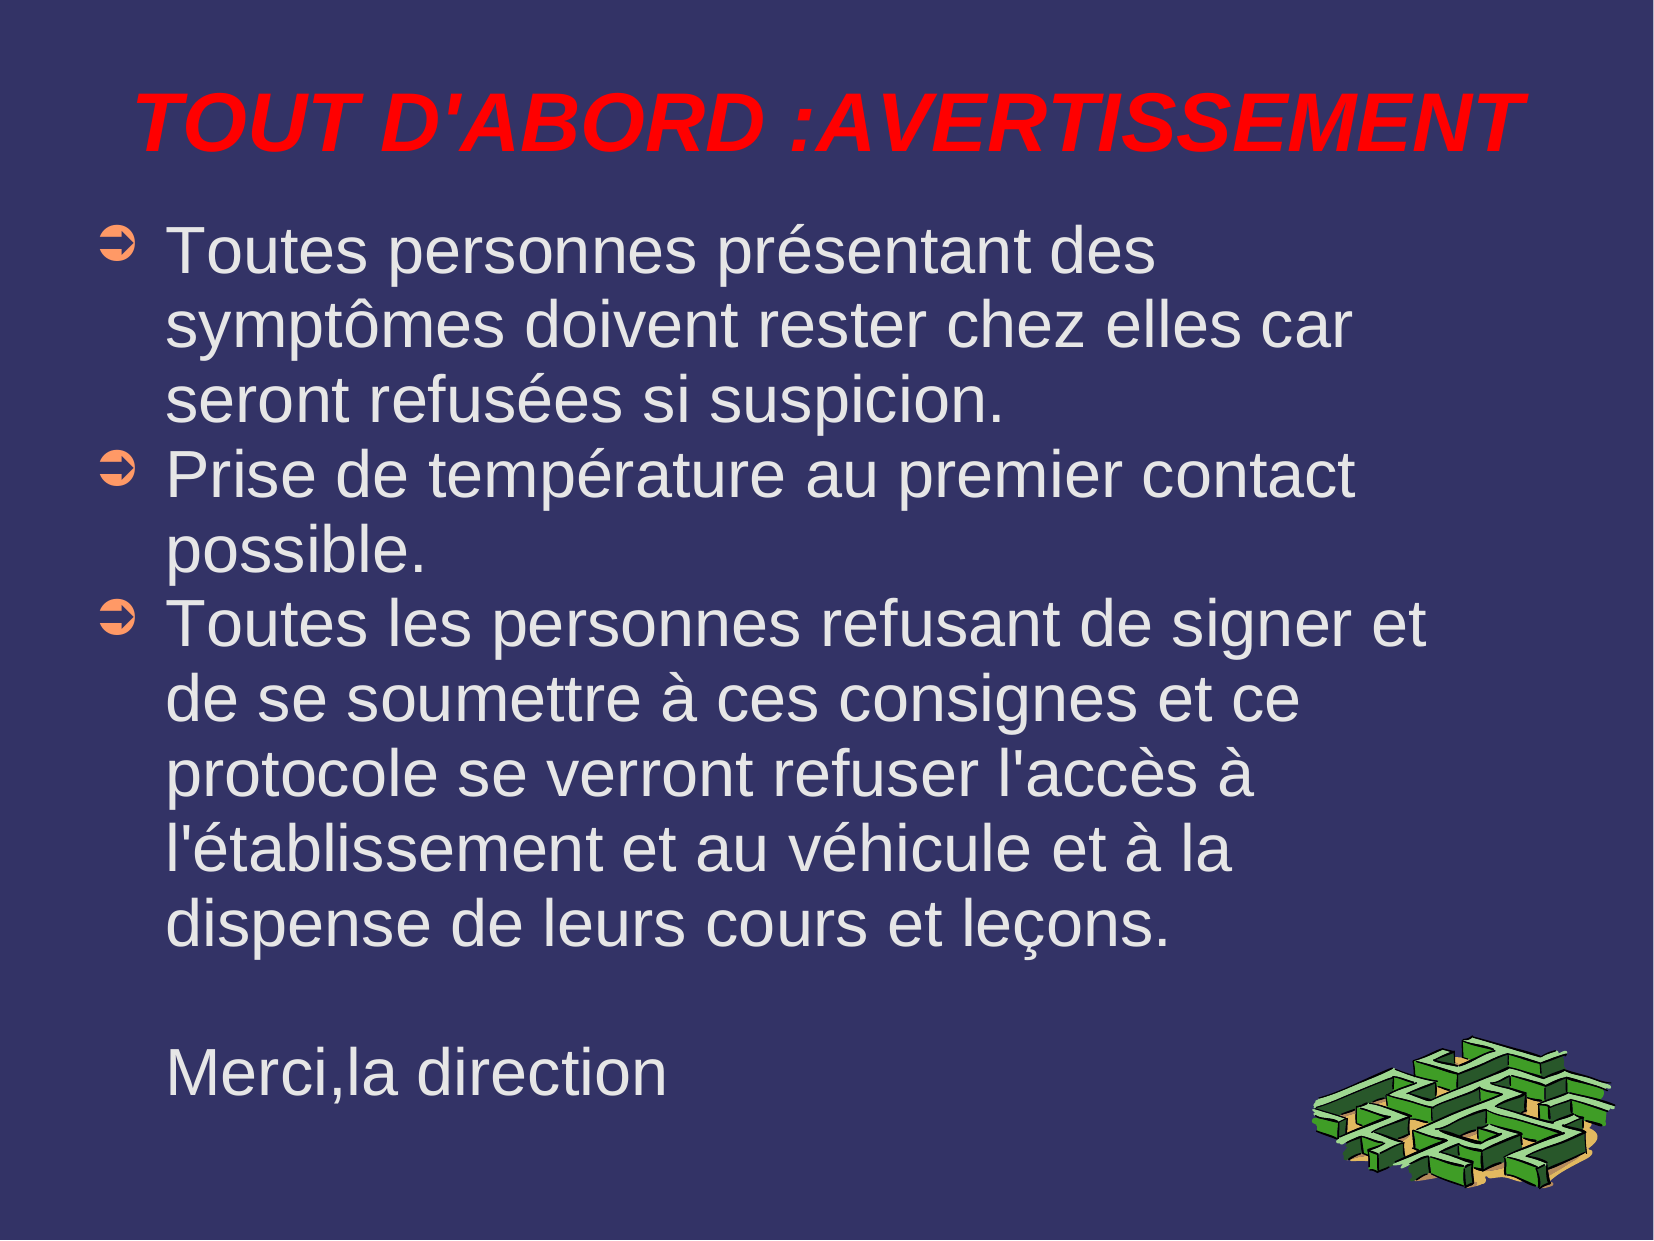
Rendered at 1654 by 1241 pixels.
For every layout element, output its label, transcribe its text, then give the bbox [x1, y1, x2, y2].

list Toutes personnes présentant des symptômes doivent rester chez elles car seront refusées si suspicion. Prise de température au premier contact possible. Toutes les personnes refusant de signer et de se soumettre à ces consignes et ce protocole se verront refuser l'accès à l'établissement et au véhicule et à la dispense de leurs cours et leçons. Merci,la direction [82, 212, 1474, 1110]
title TOUT D'ABORD :AVERTISSEMENT [121, 19, 1534, 227]
